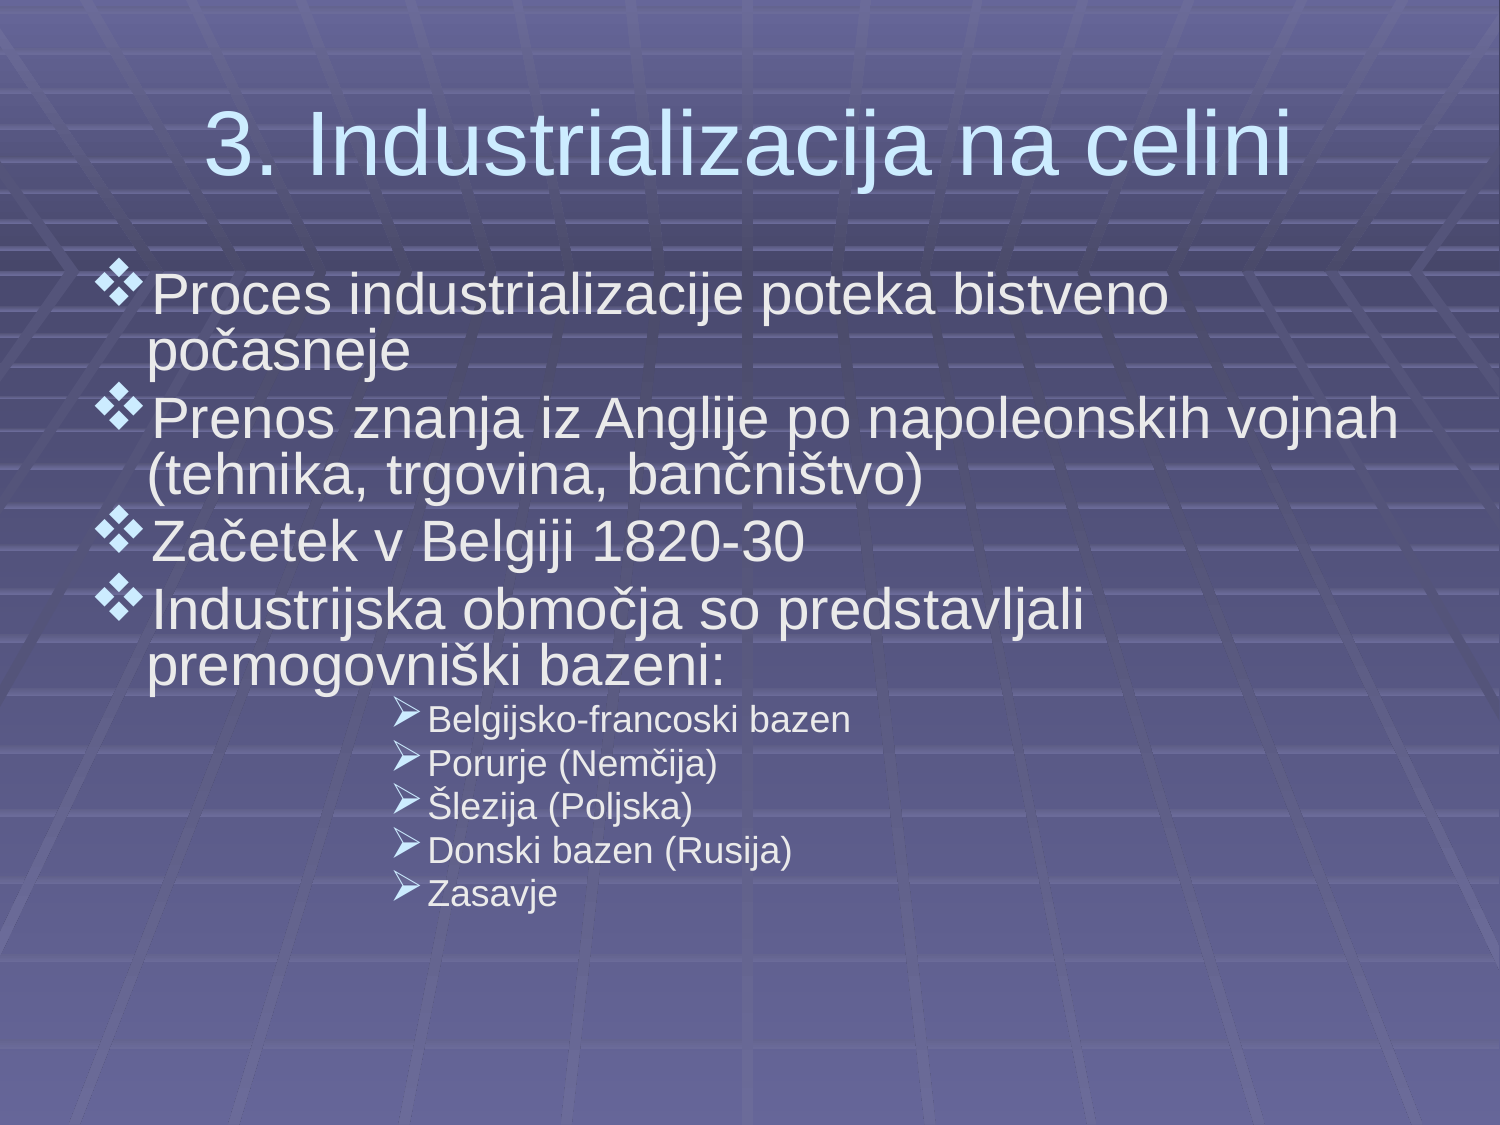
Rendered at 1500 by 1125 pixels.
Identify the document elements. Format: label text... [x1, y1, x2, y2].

title 3. Industrializacija na celini [74, 44, 1425, 233]
list Proces industrializacije poteka bistveno počasneje Prenos znanja iz Anglije po napoleonskih vojnah (tehnika, trgovina, bančništvo) Začetek v Belgiji 1820-30 Industrijska območja so predstavljali premogovniški bazeni: Belgijsko-francoski bazen Porurje (Nemčija) Šlezija (Poljska) Donski bazen (Rusija) Zasavje [74, 262, 1425, 1000]
